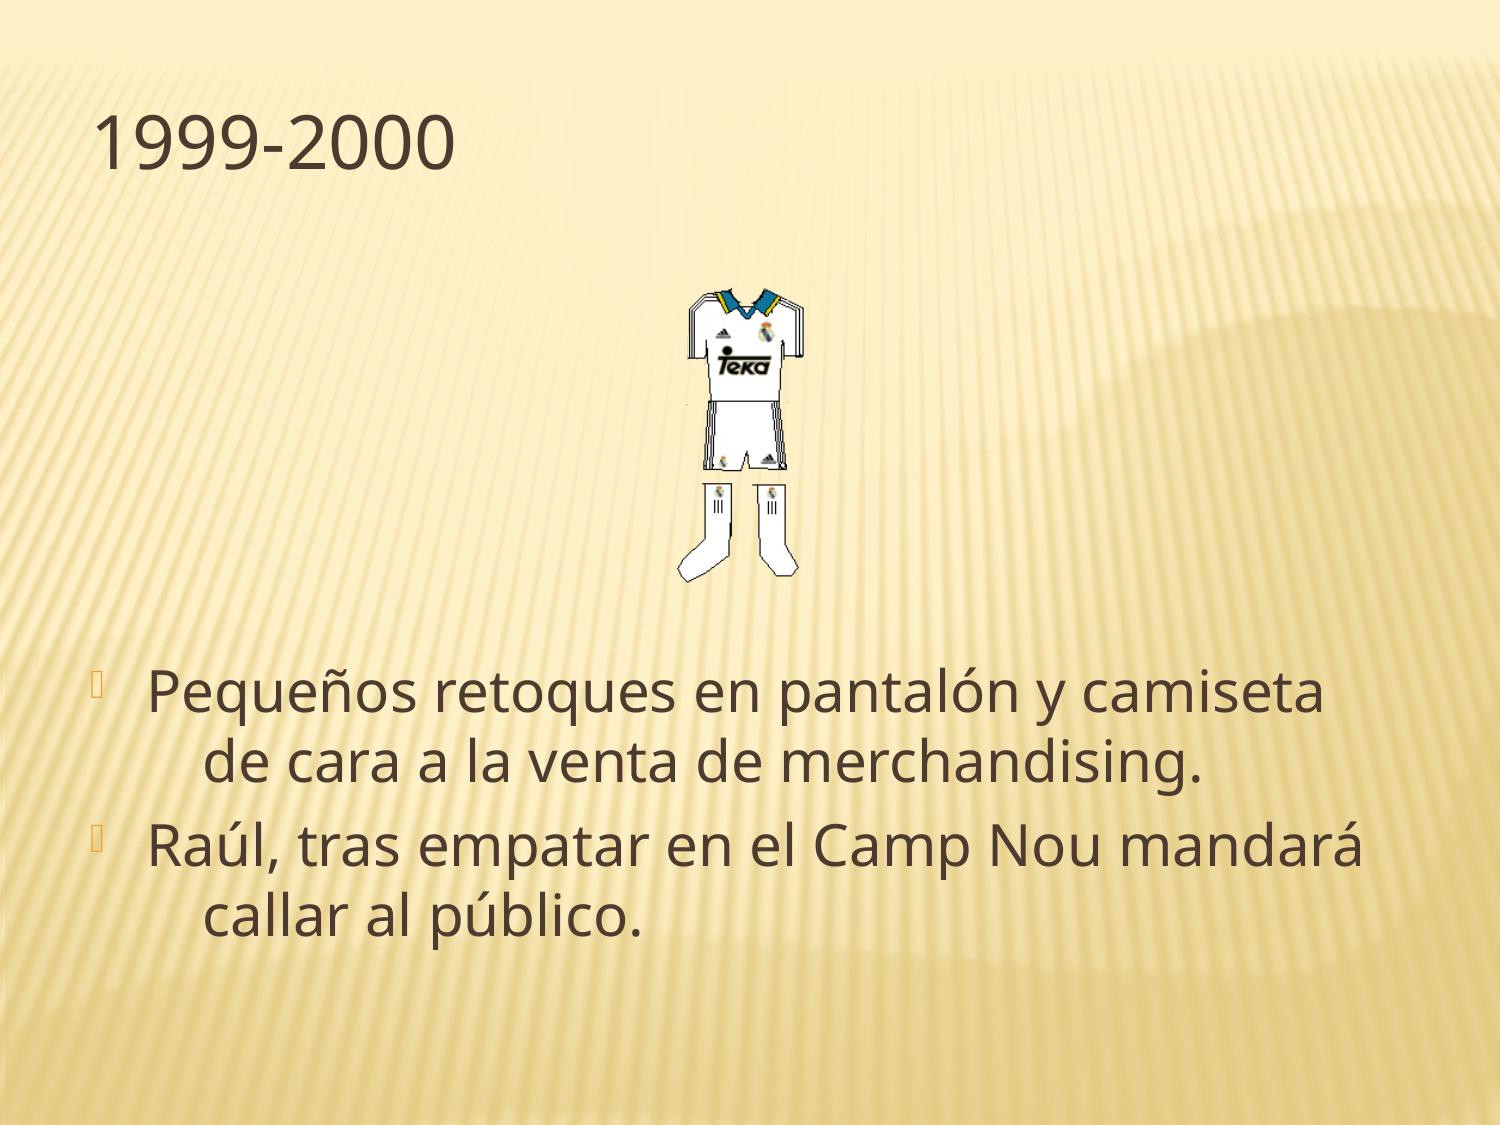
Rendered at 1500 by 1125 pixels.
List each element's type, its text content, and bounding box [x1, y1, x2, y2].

picture [652, 262, 848, 622]
title 1999-2000 [75, 45, 1426, 234]
list Pequeños retoques en pantalón y camiseta de cara a la venta de merchandising. Raúl, tras empatar en el Camp Nou mandará callar al público. [75, 646, 1426, 1006]
